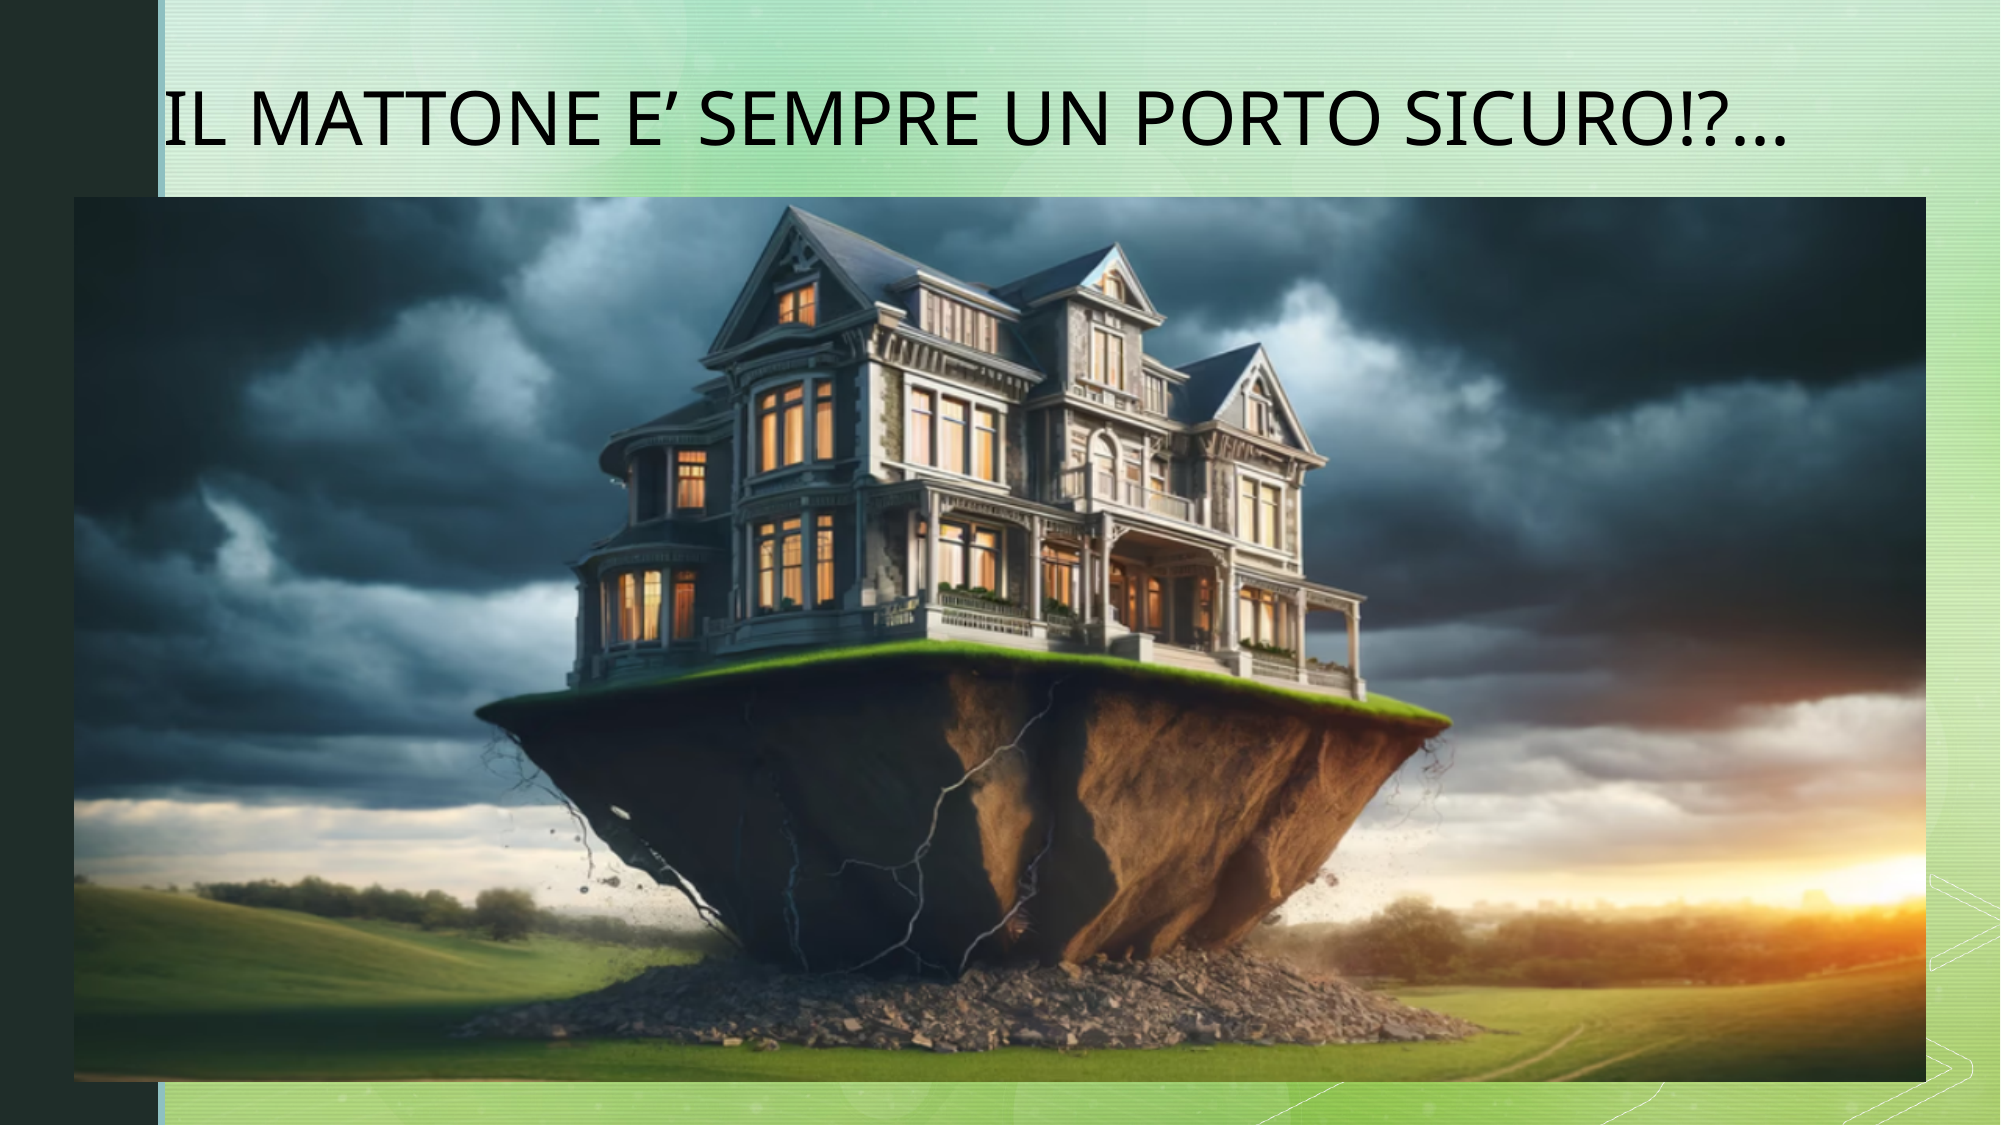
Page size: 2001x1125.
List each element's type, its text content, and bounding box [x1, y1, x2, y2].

picture [74, 197, 1926, 1083]
text_box IL MATTONE E’ SEMPRE UN PORTO SICURO!?... [112, 56, 1843, 164]
